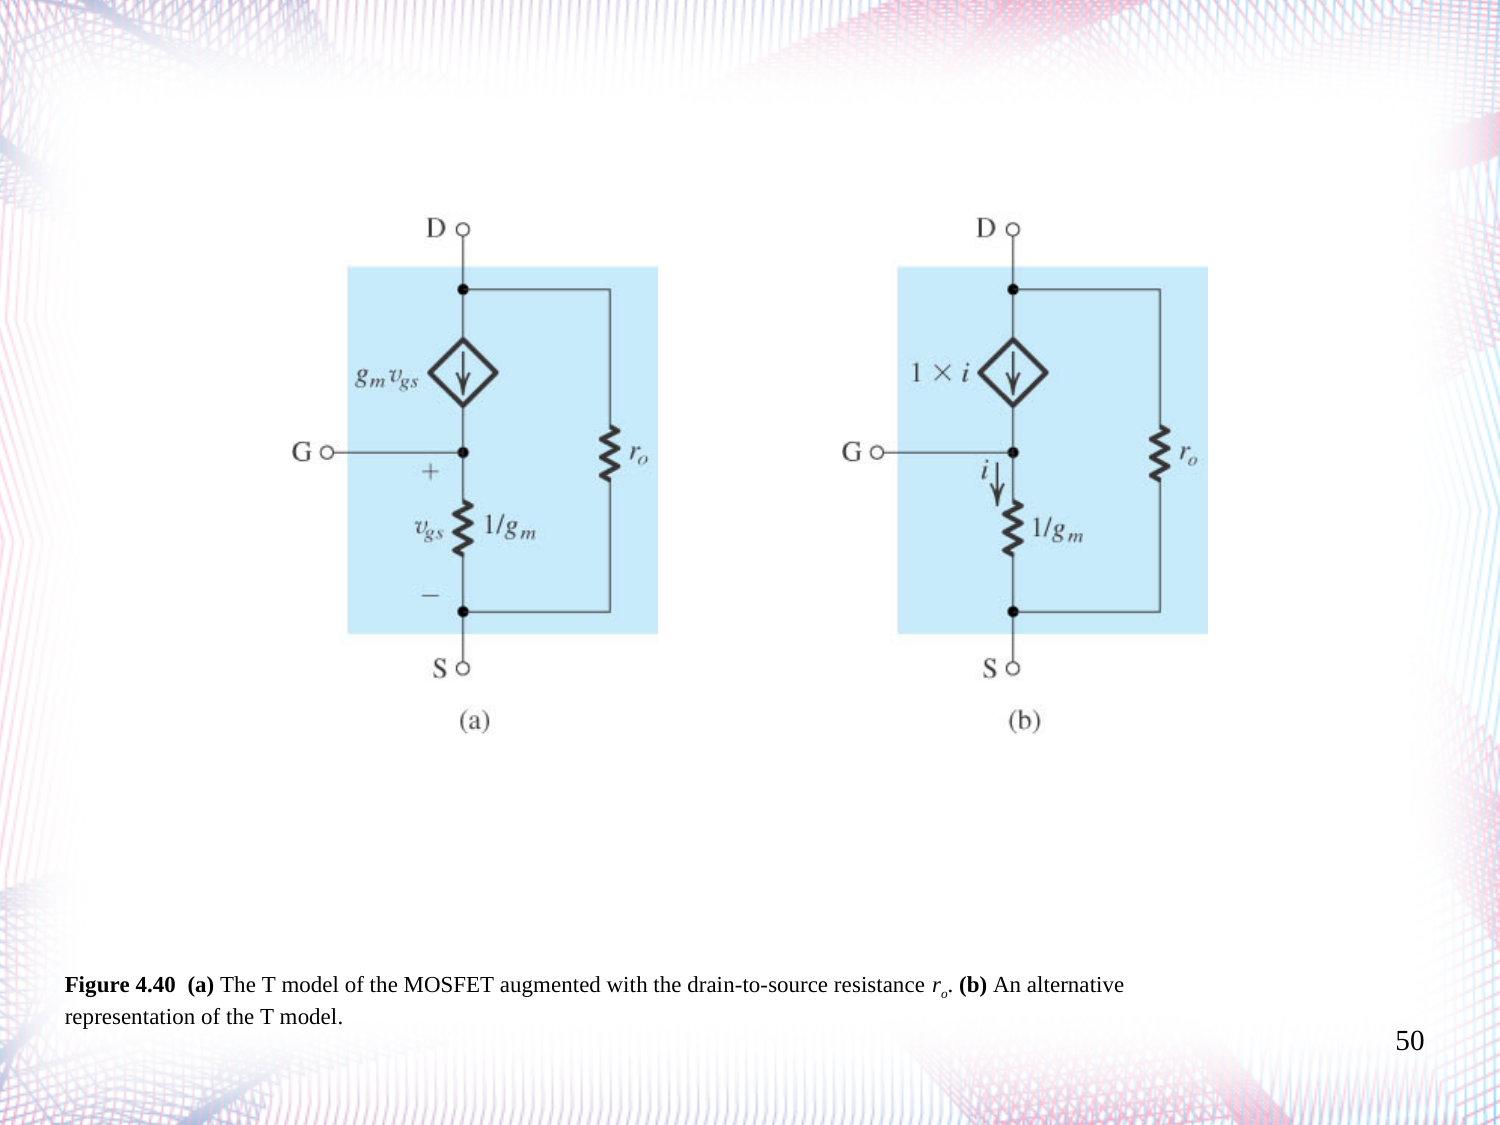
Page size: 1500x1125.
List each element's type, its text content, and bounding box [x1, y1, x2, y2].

picture [0, 0, 1500, 1125]
text_box Figure 4.40 (a) The T model of the MOSFET augmented with the drain-to-source resistance ro. (b) An alternative representation of the T model. [49, 962, 1213, 1037]
